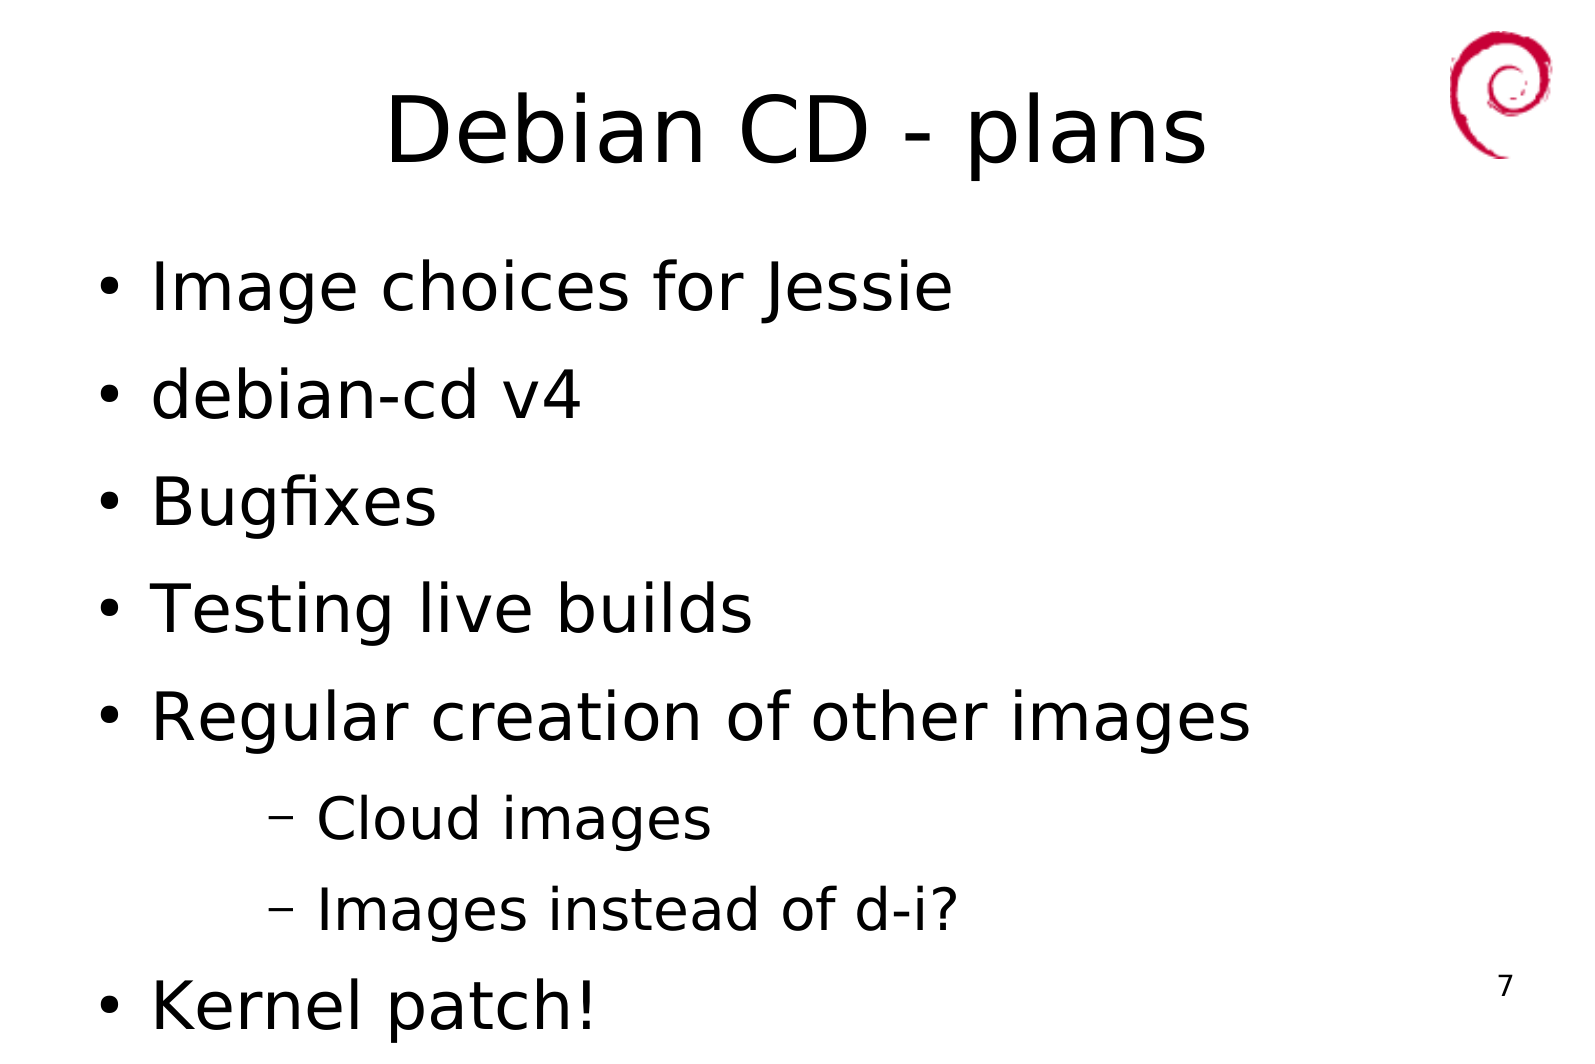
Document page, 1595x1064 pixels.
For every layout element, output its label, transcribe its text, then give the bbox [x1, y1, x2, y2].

title Debian CD - plans [79, 42, 1515, 220]
picture [1450, 31, 1555, 159]
list Image choices for Jessie debian-cd v4 Bugfixes Testing live builds Regular creation of other images Cloud images Images instead of d-i? Kernel patch! [79, 248, 1515, 1046]
